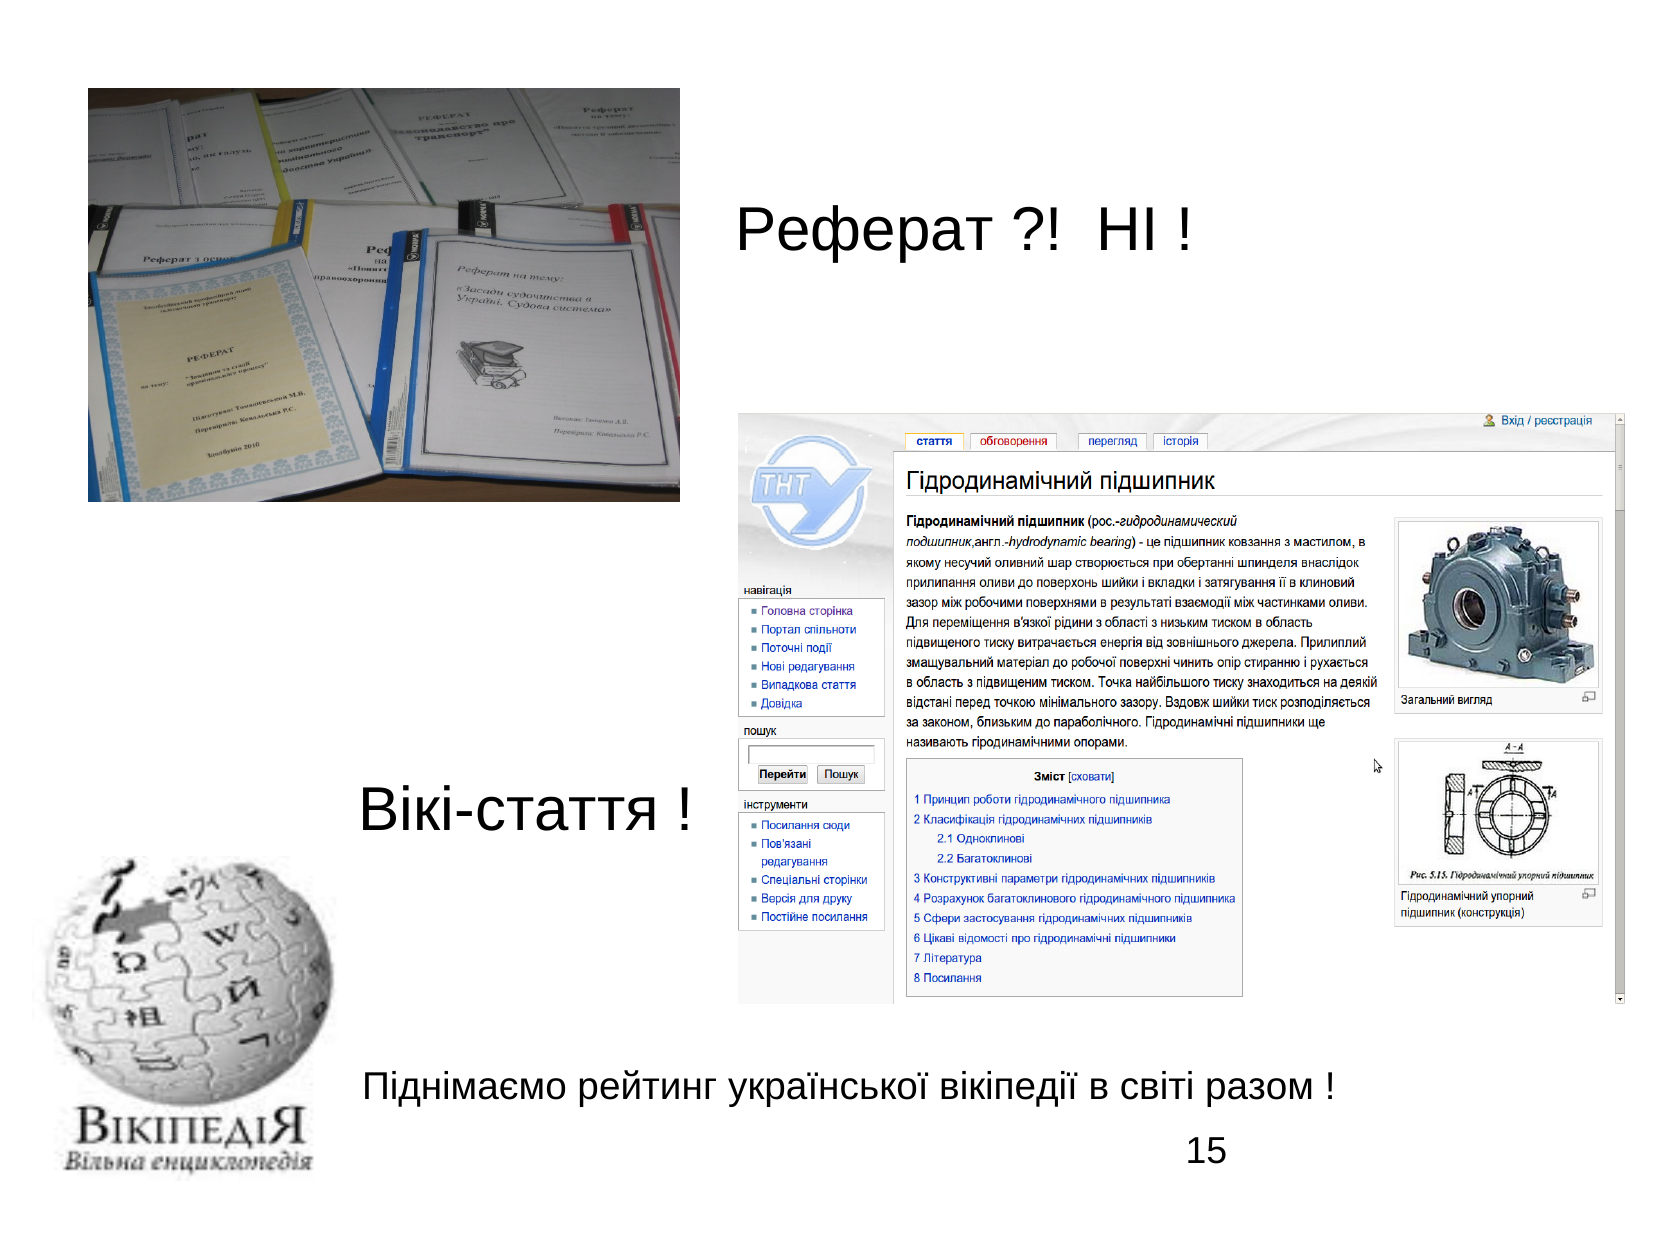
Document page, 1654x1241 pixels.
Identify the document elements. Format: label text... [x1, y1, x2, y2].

picture [738, 413, 1625, 1004]
picture [88, 88, 680, 502]
list Реферат ?! НІ ! Вікі-стаття ! Піднімаємо рейтинг української вікіпедії в світі разом ! [82, 88, 1571, 1109]
picture [32, 856, 349, 1181]
